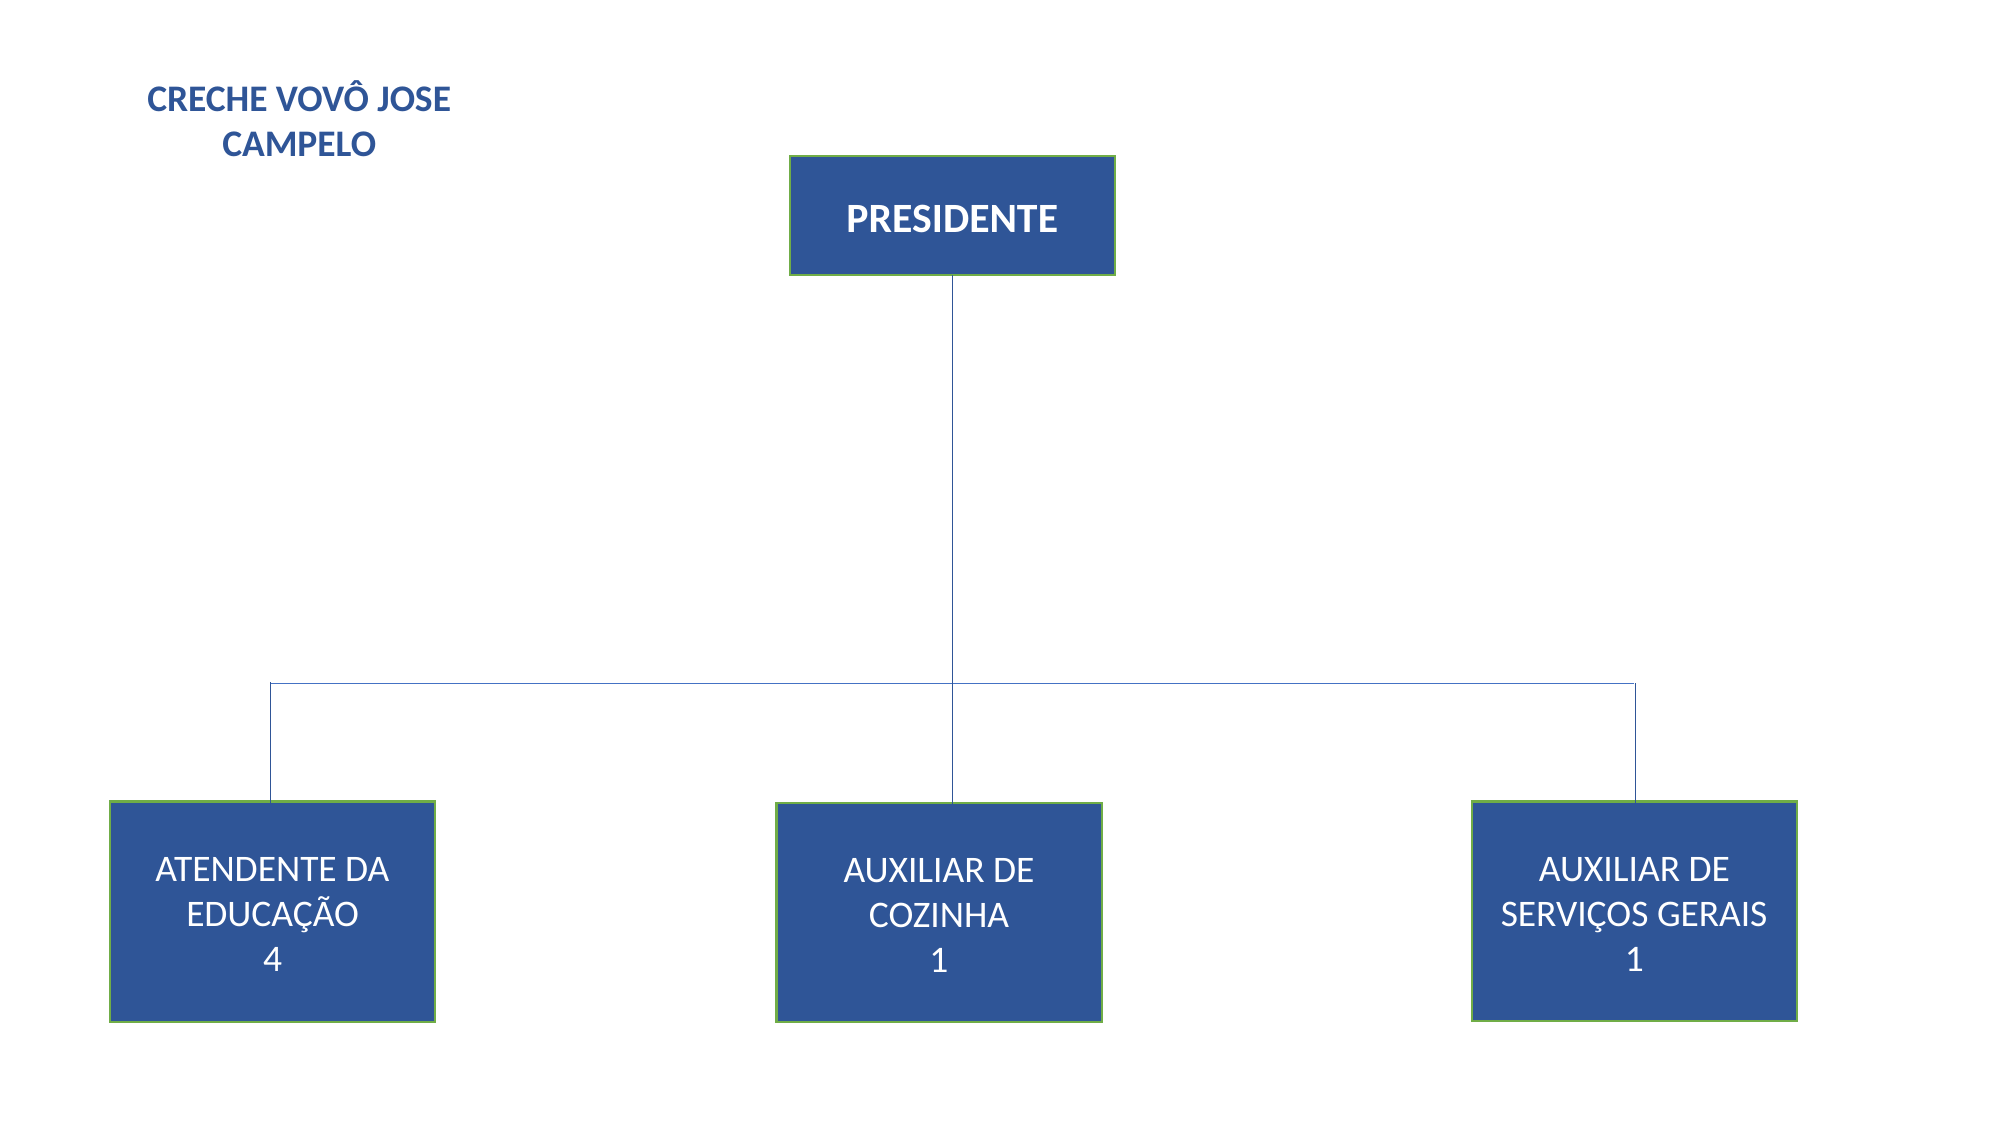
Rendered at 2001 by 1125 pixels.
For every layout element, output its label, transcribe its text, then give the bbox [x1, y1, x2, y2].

text_box ATENDENTE DA EDUCAÇÃO 4 [110, 801, 435, 1022]
text_box PRESIDENTE [790, 156, 1115, 275]
text_box AUXILIAR DE SERVIÇOS GERAIS 1 [1472, 801, 1797, 1021]
text_box CRECHE VOVÔ JOSE CAMPELO [101, 66, 497, 173]
text_box AUXILIAR DE COZINHA 1 [777, 803, 1102, 1022]
